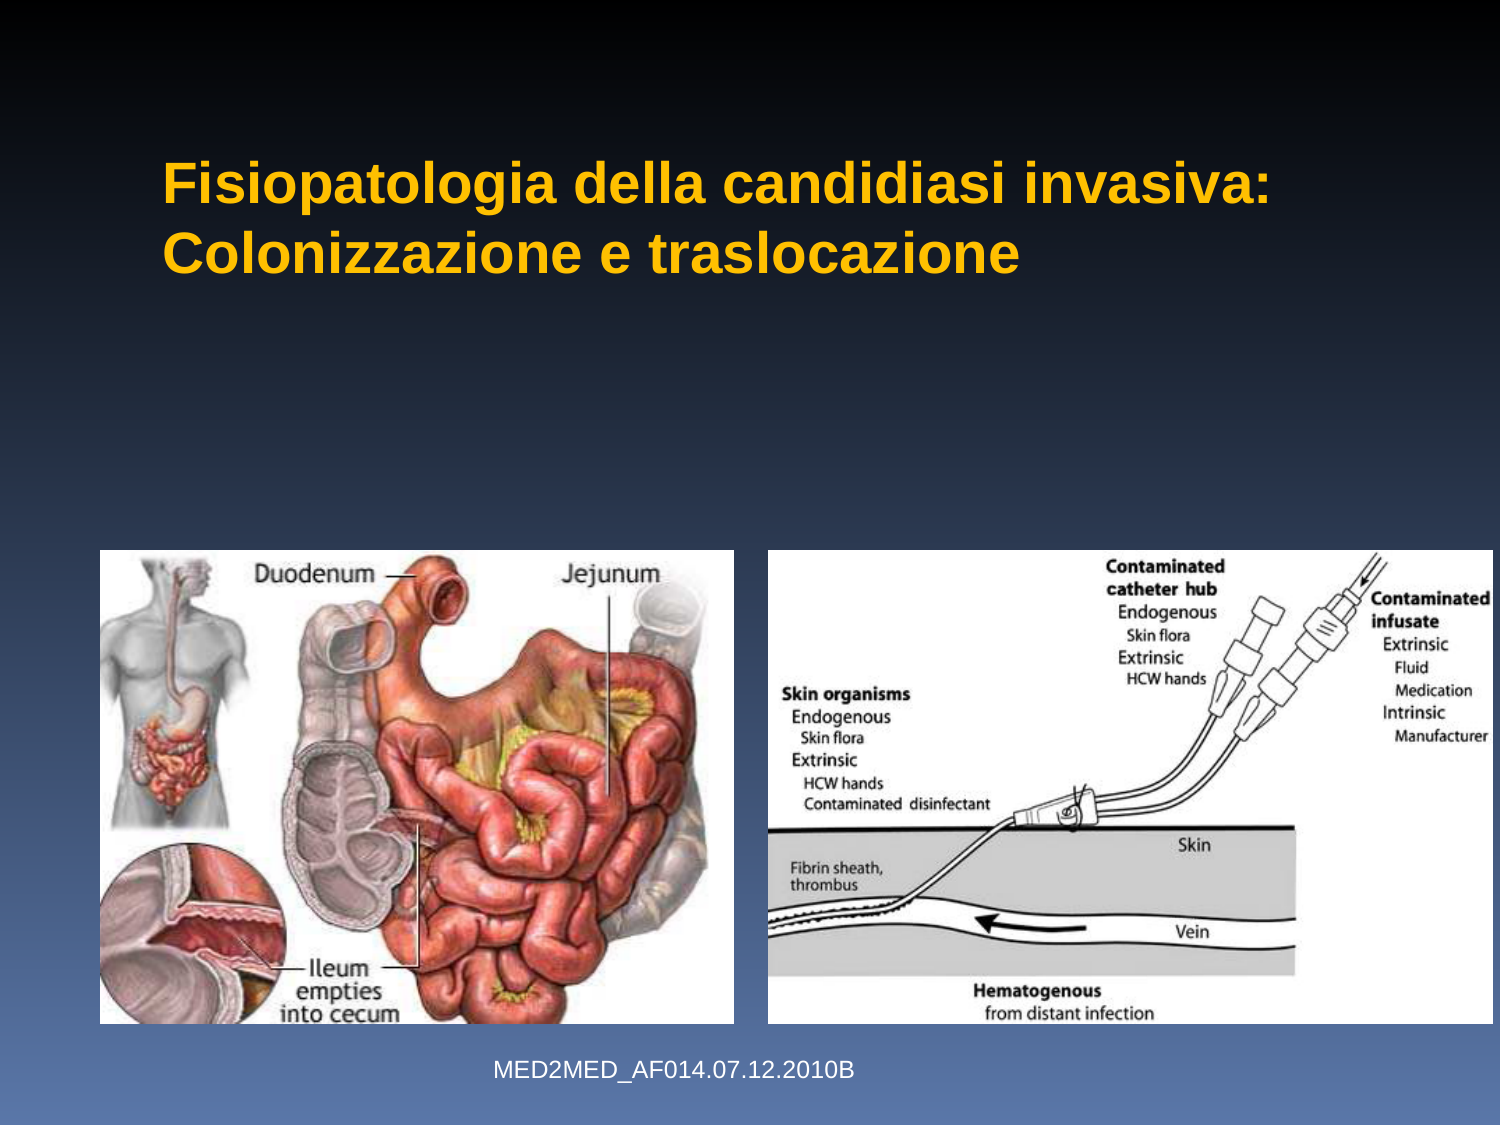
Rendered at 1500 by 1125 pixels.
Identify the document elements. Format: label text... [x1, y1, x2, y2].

text_box MED2MED_AF014.07.12.2010B [478, 1046, 1059, 1092]
picture [768, 550, 1493, 1024]
text_box Fisiopatologia della candidiasi invasiva: Colonizzazione e traslocazione [147, 137, 1400, 293]
picture [100, 550, 734, 1024]
